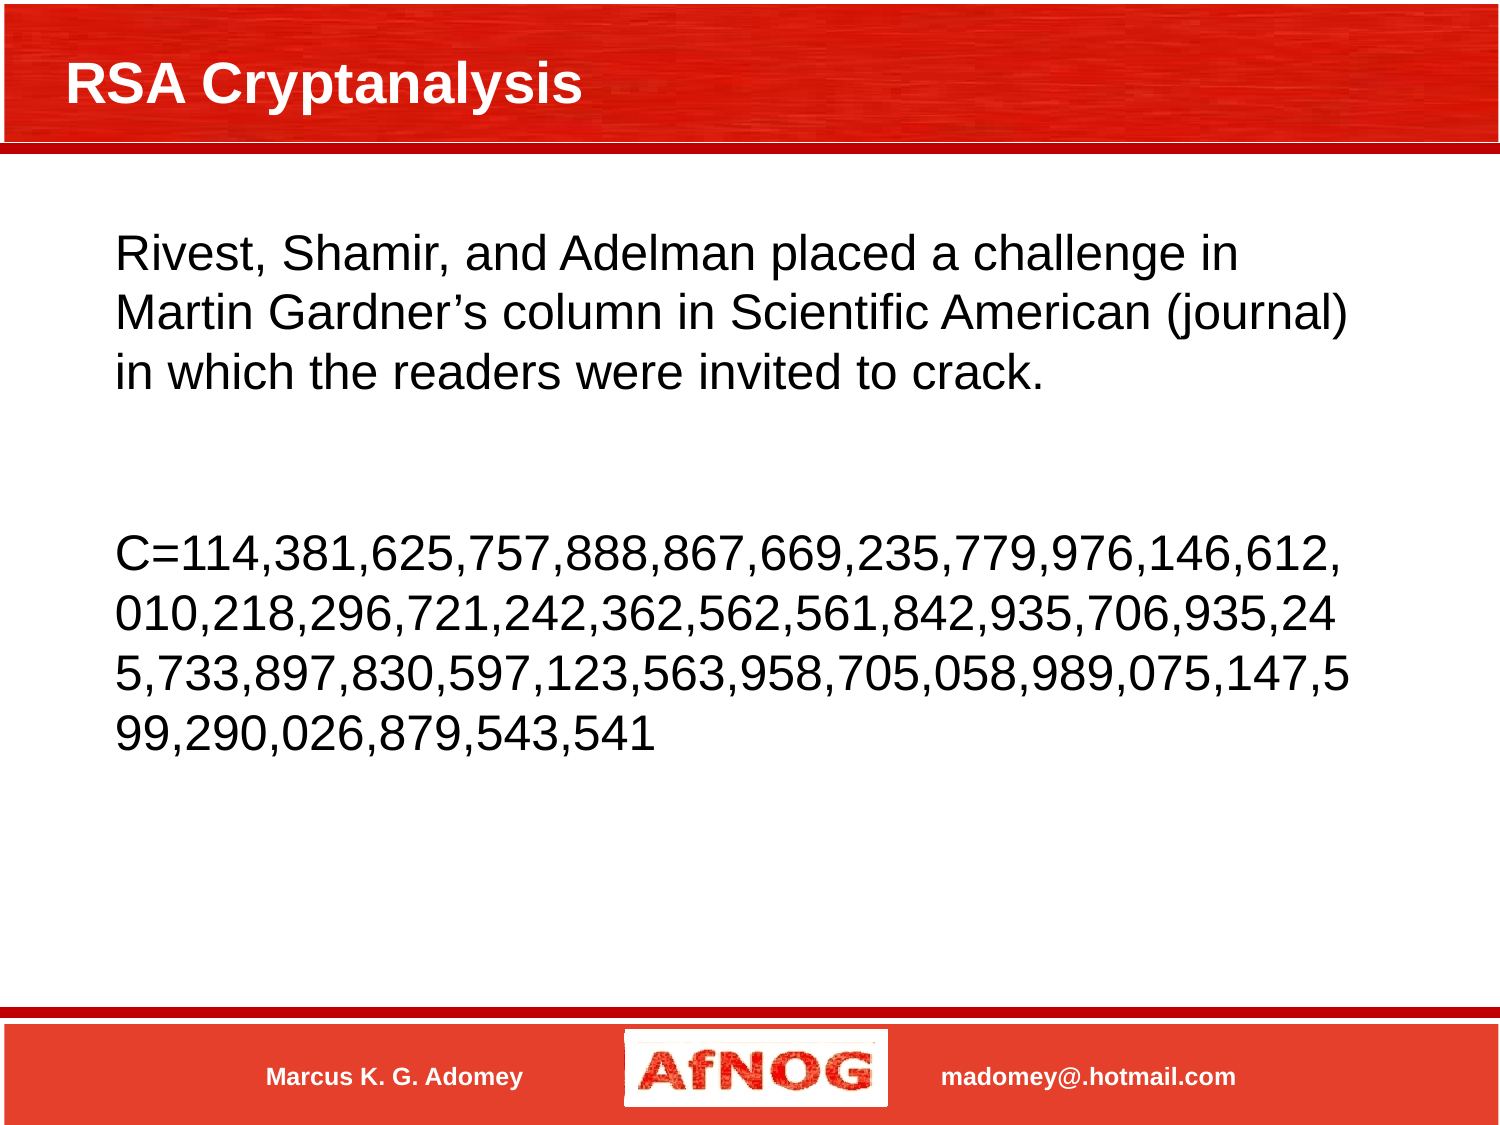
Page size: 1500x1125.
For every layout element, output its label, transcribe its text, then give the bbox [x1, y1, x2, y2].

text_box Rivest, Shamir, and Adelman placed a challenge in Martin Gardner’s column in Scientific American (journal) in which the readers were invited to crack. C=114,381,625,757,888,867,669,235,779,976,146,612,010,218,296,721,242,362,562,561,842,935,706,935,245,733,897,830,597,123,563,958,705,058,989,075,147,599,290,026,879,543,541 [99, 212, 1376, 767]
text_box RSA Cryptanalysis [50, 37, 889, 123]
